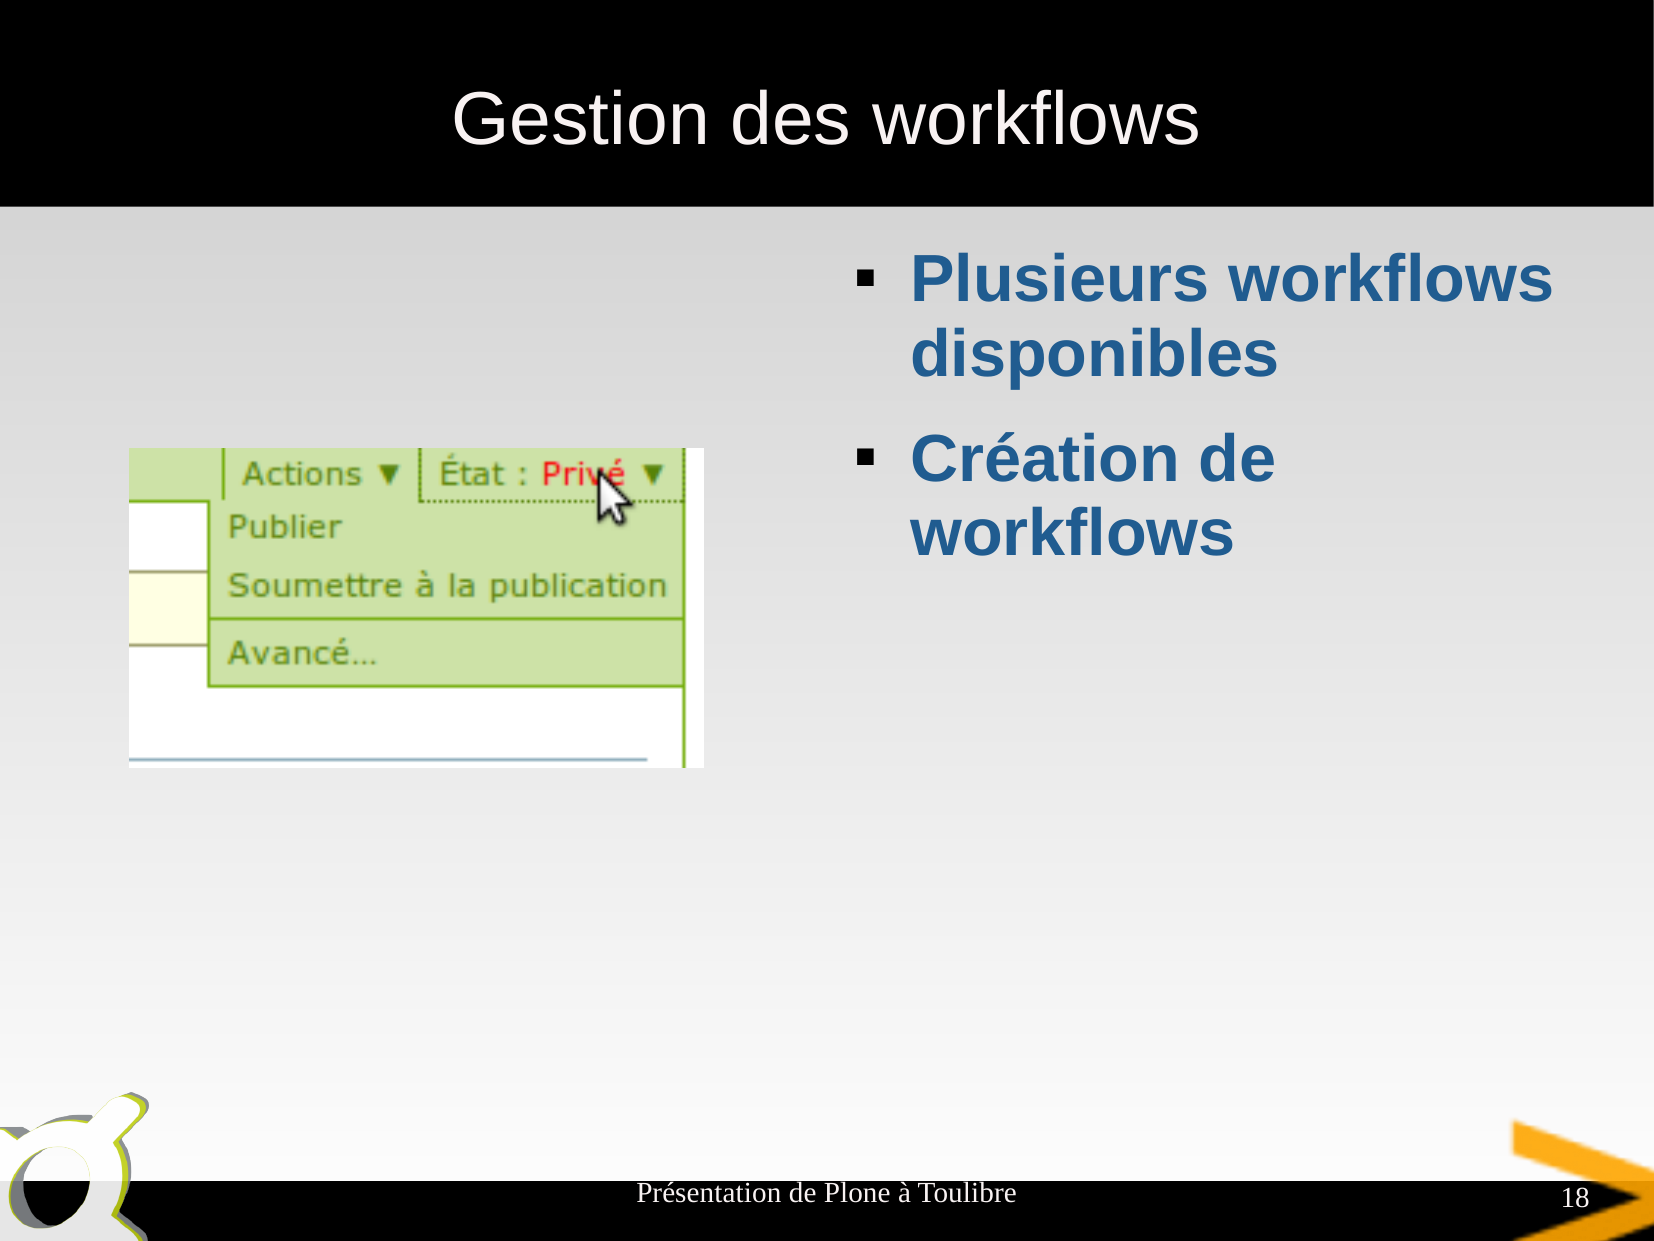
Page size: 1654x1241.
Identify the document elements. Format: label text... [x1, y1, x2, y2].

picture [1505, 1181, 1654, 1241]
title Gestion des workflows [177, 29, 1477, 207]
list Plusieurs workflows disponibles Création de workflows [839, 241, 1566, 1061]
picture [0, 1181, 149, 1241]
picture [129, 448, 704, 768]
